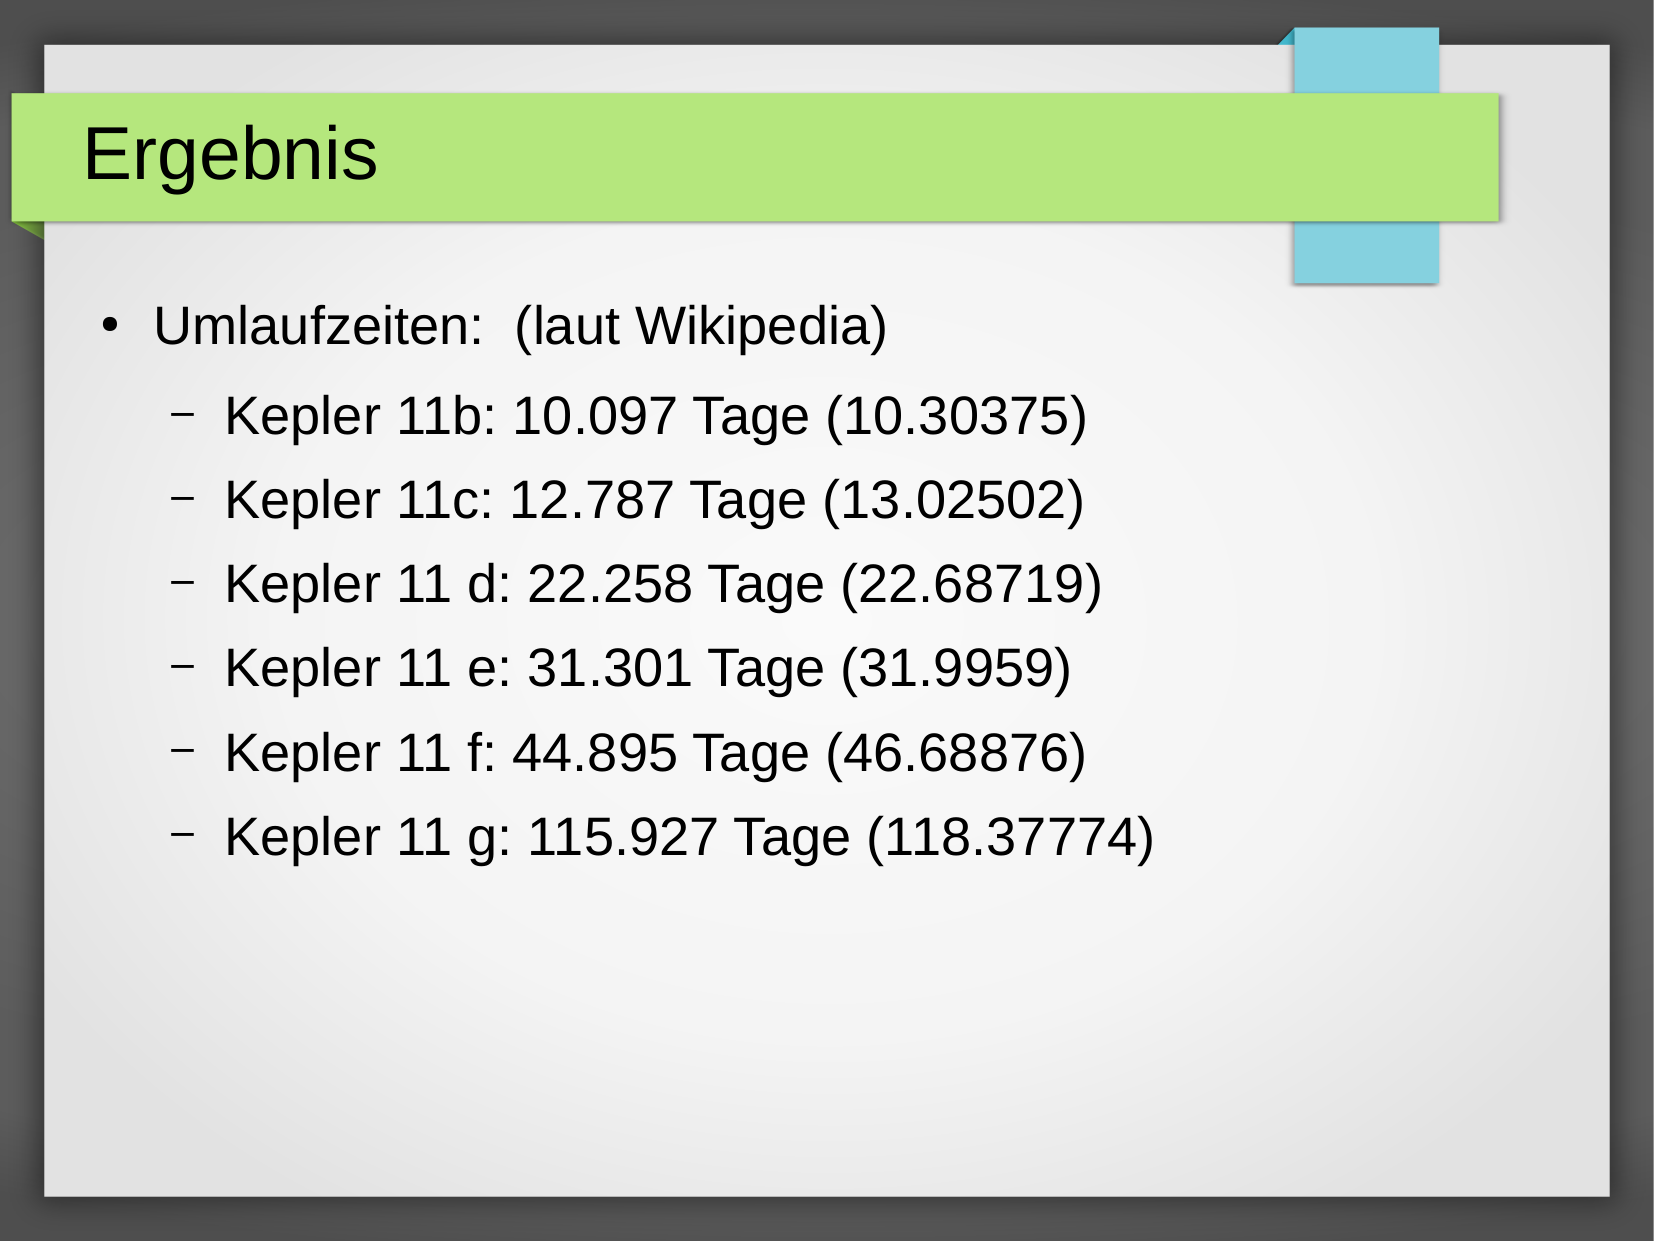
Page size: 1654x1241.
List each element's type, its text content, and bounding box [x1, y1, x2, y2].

title Ergebnis [82, 94, 1264, 213]
list Umlaufzeiten: (laut Wikipedia) Kepler 11b: 10.097 Tage (10.30375) Kepler 11c: 12.787 Tage (13.02502) Kepler 11 d: 22.258 Tage (22.68719) Kepler 11 e: 31.301 Tage (31.9959) Kepler 11 f: 44.895 Tage (46.68876) Kepler 11 g: 115.927 Tage (118.37774) [82, 295, 1571, 1015]
picture [0, 0, 1654, 1241]
